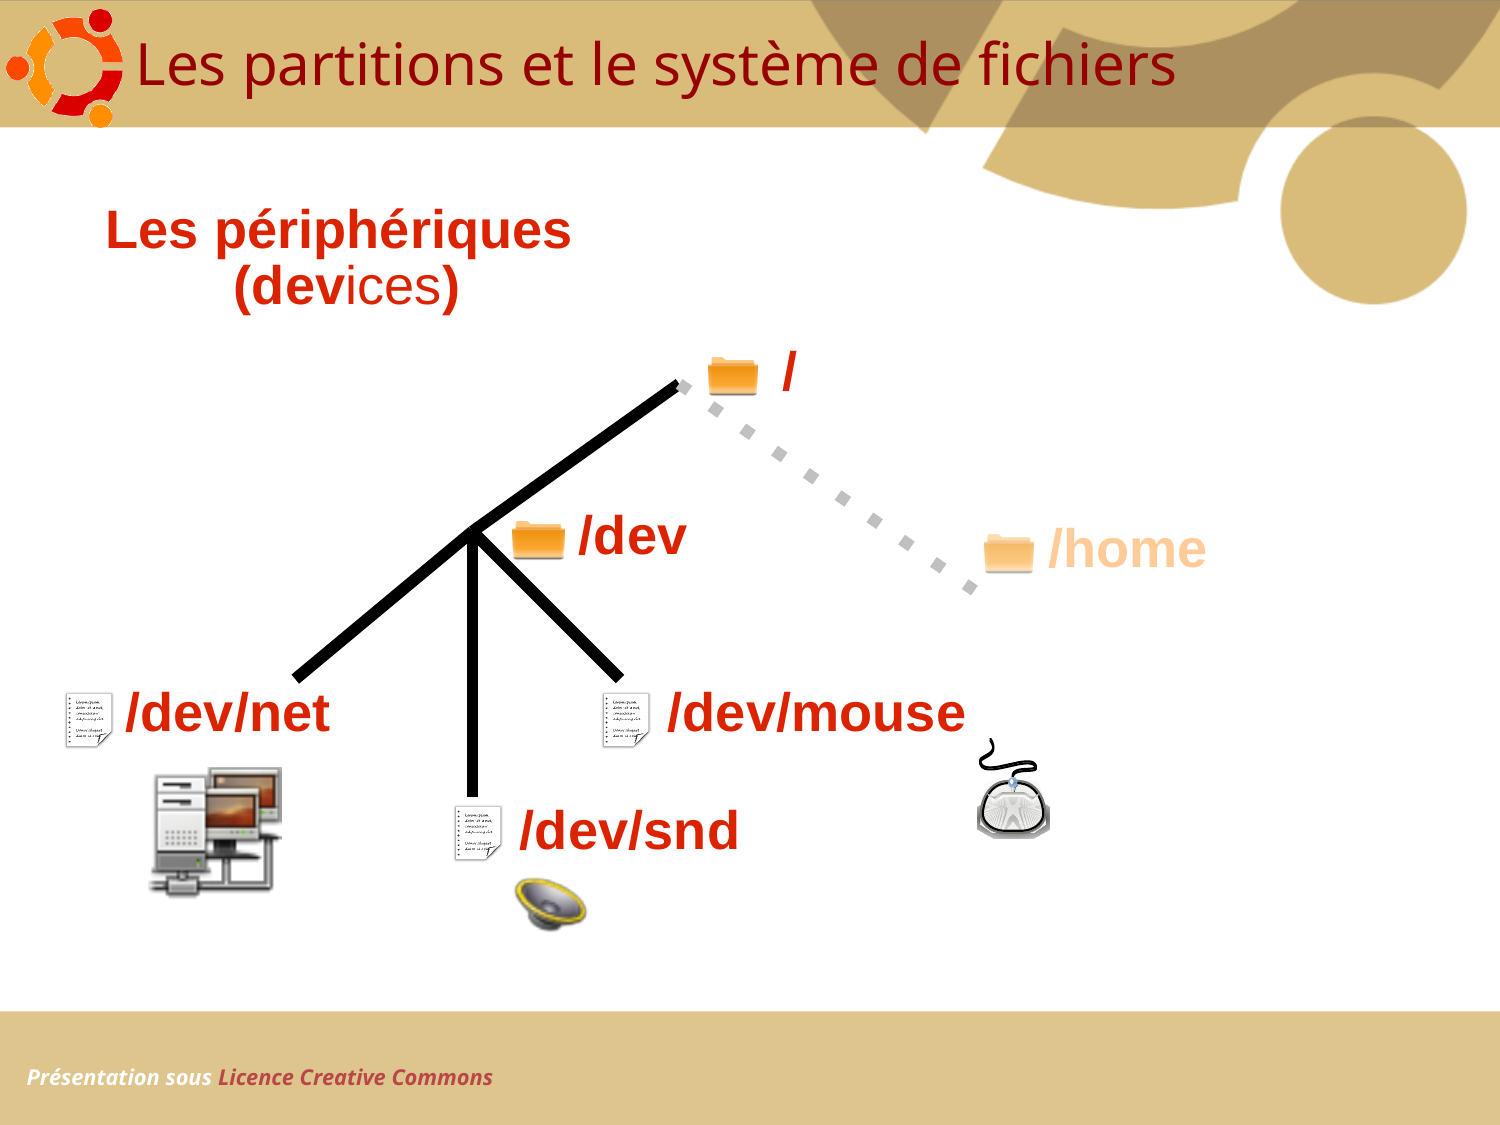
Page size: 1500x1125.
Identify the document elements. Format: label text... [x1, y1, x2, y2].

picture [478, 547, 488, 557]
picture [963, 738, 1063, 839]
text_box /dev/net [110, 679, 551, 755]
picture [512, 866, 591, 945]
title Les partitions et le système de fichiers [135, 0, 1417, 177]
picture [453, 545, 467, 557]
picture [59, 690, 119, 751]
text_box /dev/snd [505, 797, 945, 873]
picture [0, 0, 1500, 581]
text_box /dev [564, 501, 1004, 578]
text_box Les périphériques (devices) [88, 195, 591, 414]
text_box / [767, 338, 1182, 414]
picture [596, 690, 656, 751]
text_box /home [1033, 515, 1447, 591]
text_box /dev/mouse [652, 679, 1093, 755]
picture [448, 803, 508, 863]
picture [147, 767, 282, 902]
